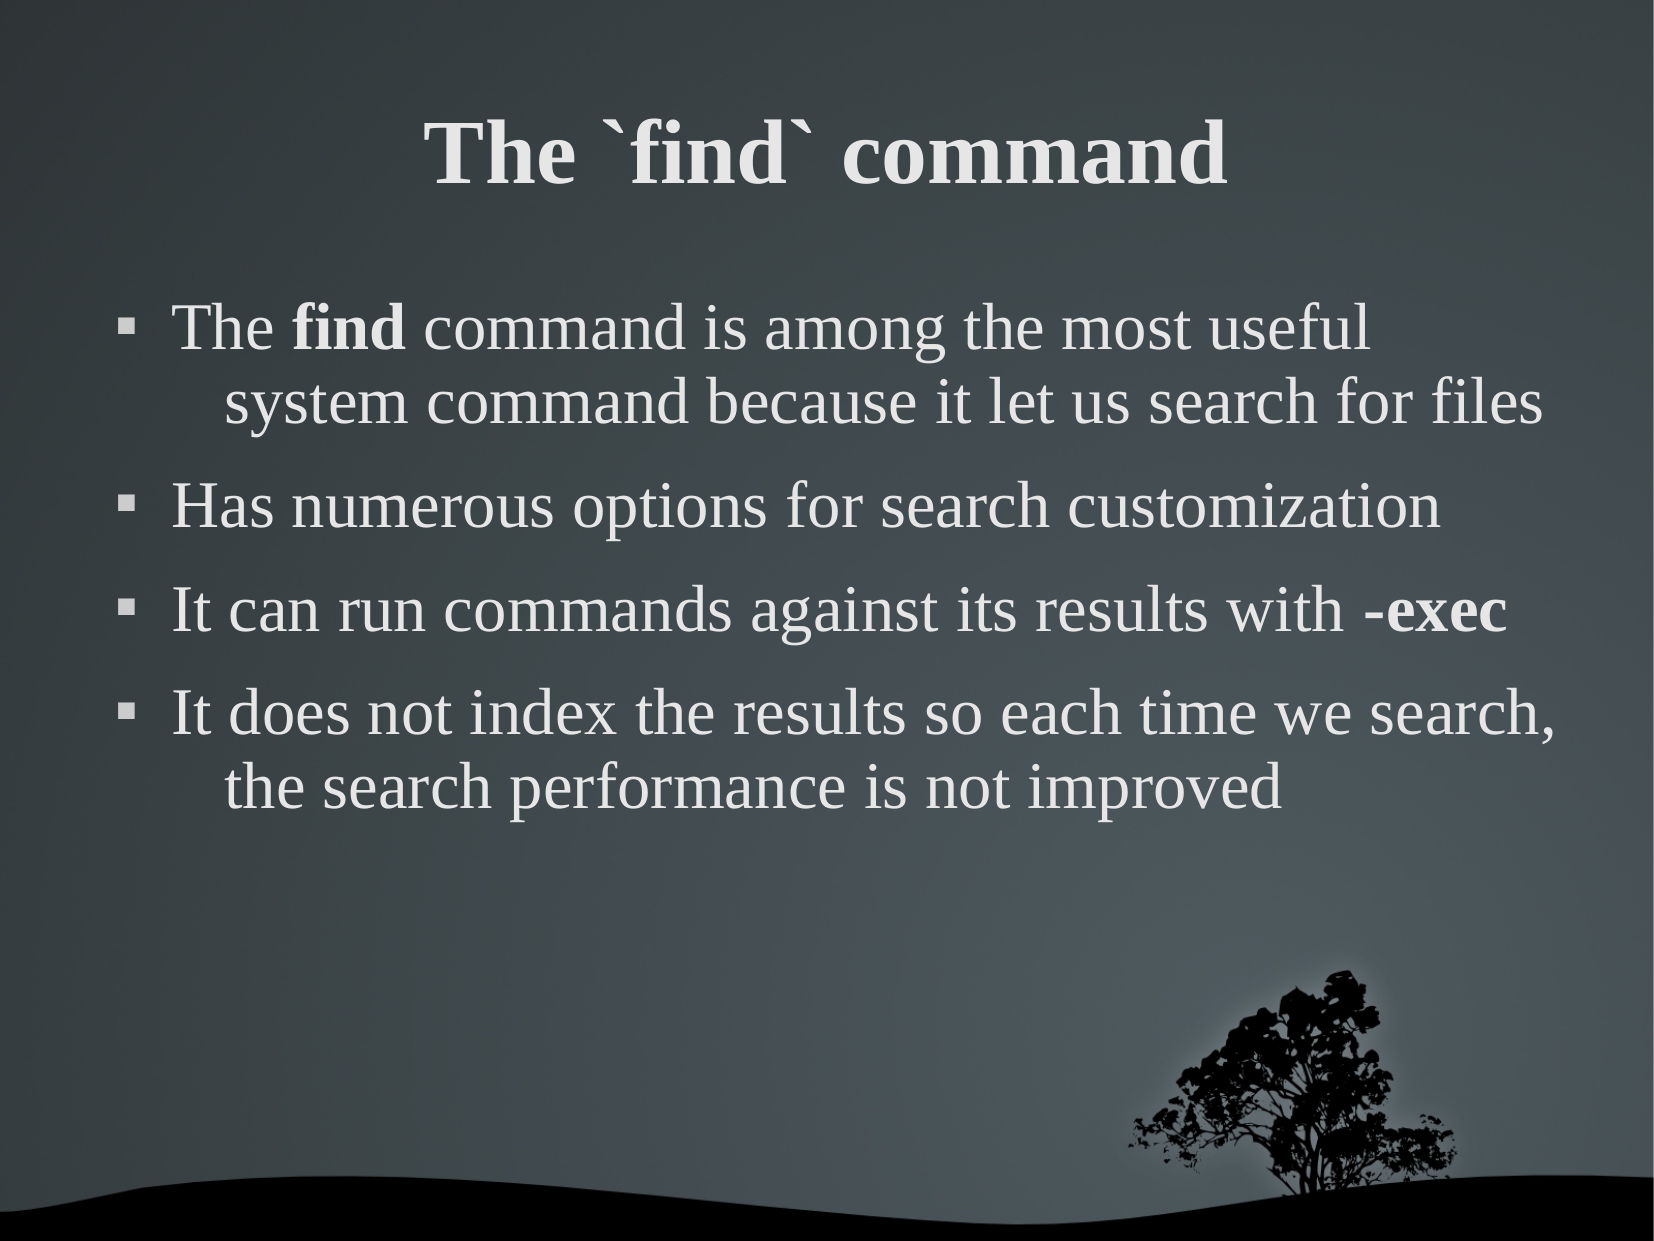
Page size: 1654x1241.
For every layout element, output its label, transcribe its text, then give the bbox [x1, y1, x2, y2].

picture [0, 0, 1654, 1241]
list The find command is among the most useful system command because it let us search for files Has numerous options for search customization It can run commands against its results with -exec It does not index the results so each time we search, the search performance is not improved [82, 290, 1571, 1119]
title The `find` command [82, 49, 1571, 257]
